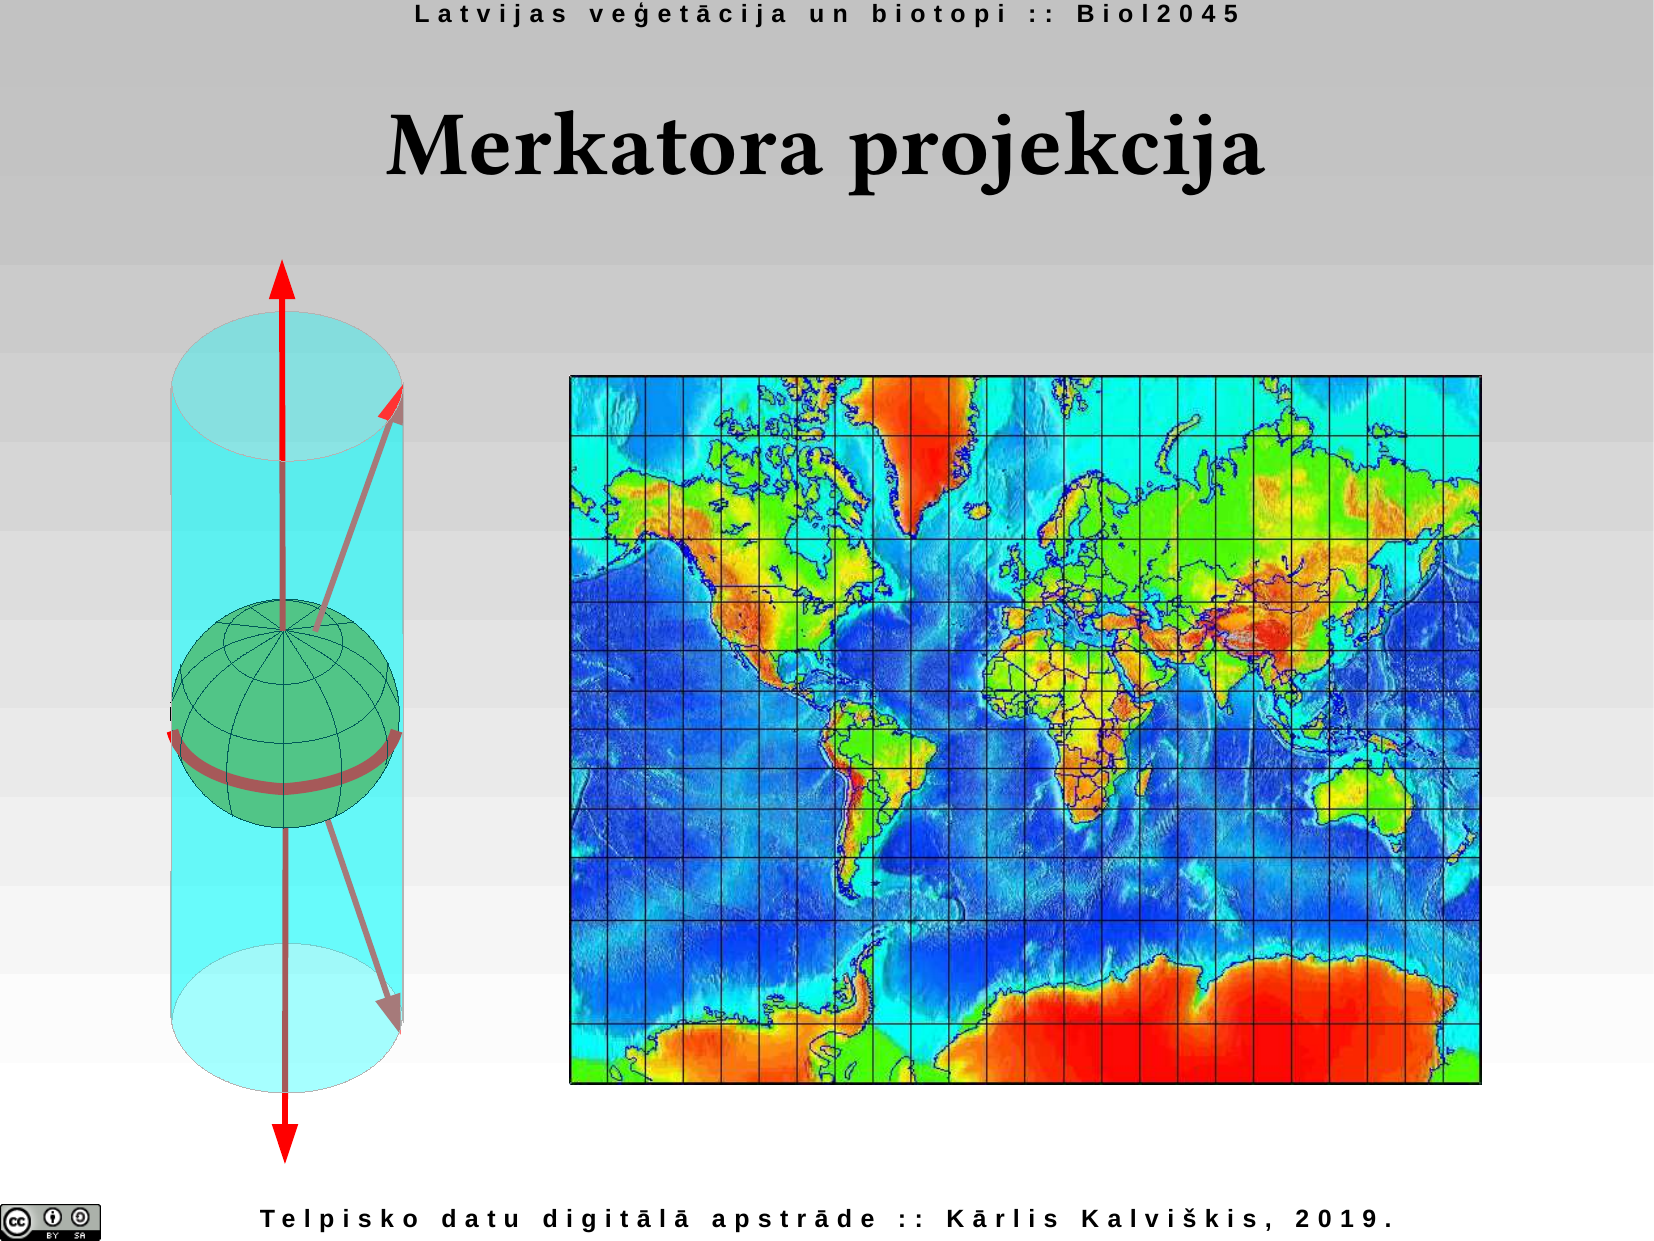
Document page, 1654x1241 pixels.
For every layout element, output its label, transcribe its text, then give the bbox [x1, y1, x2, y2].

text_box [170, 311, 404, 1093]
title Merkatora projekcija [0, 1, 1654, 287]
picture [0, 287, 1654, 1241]
